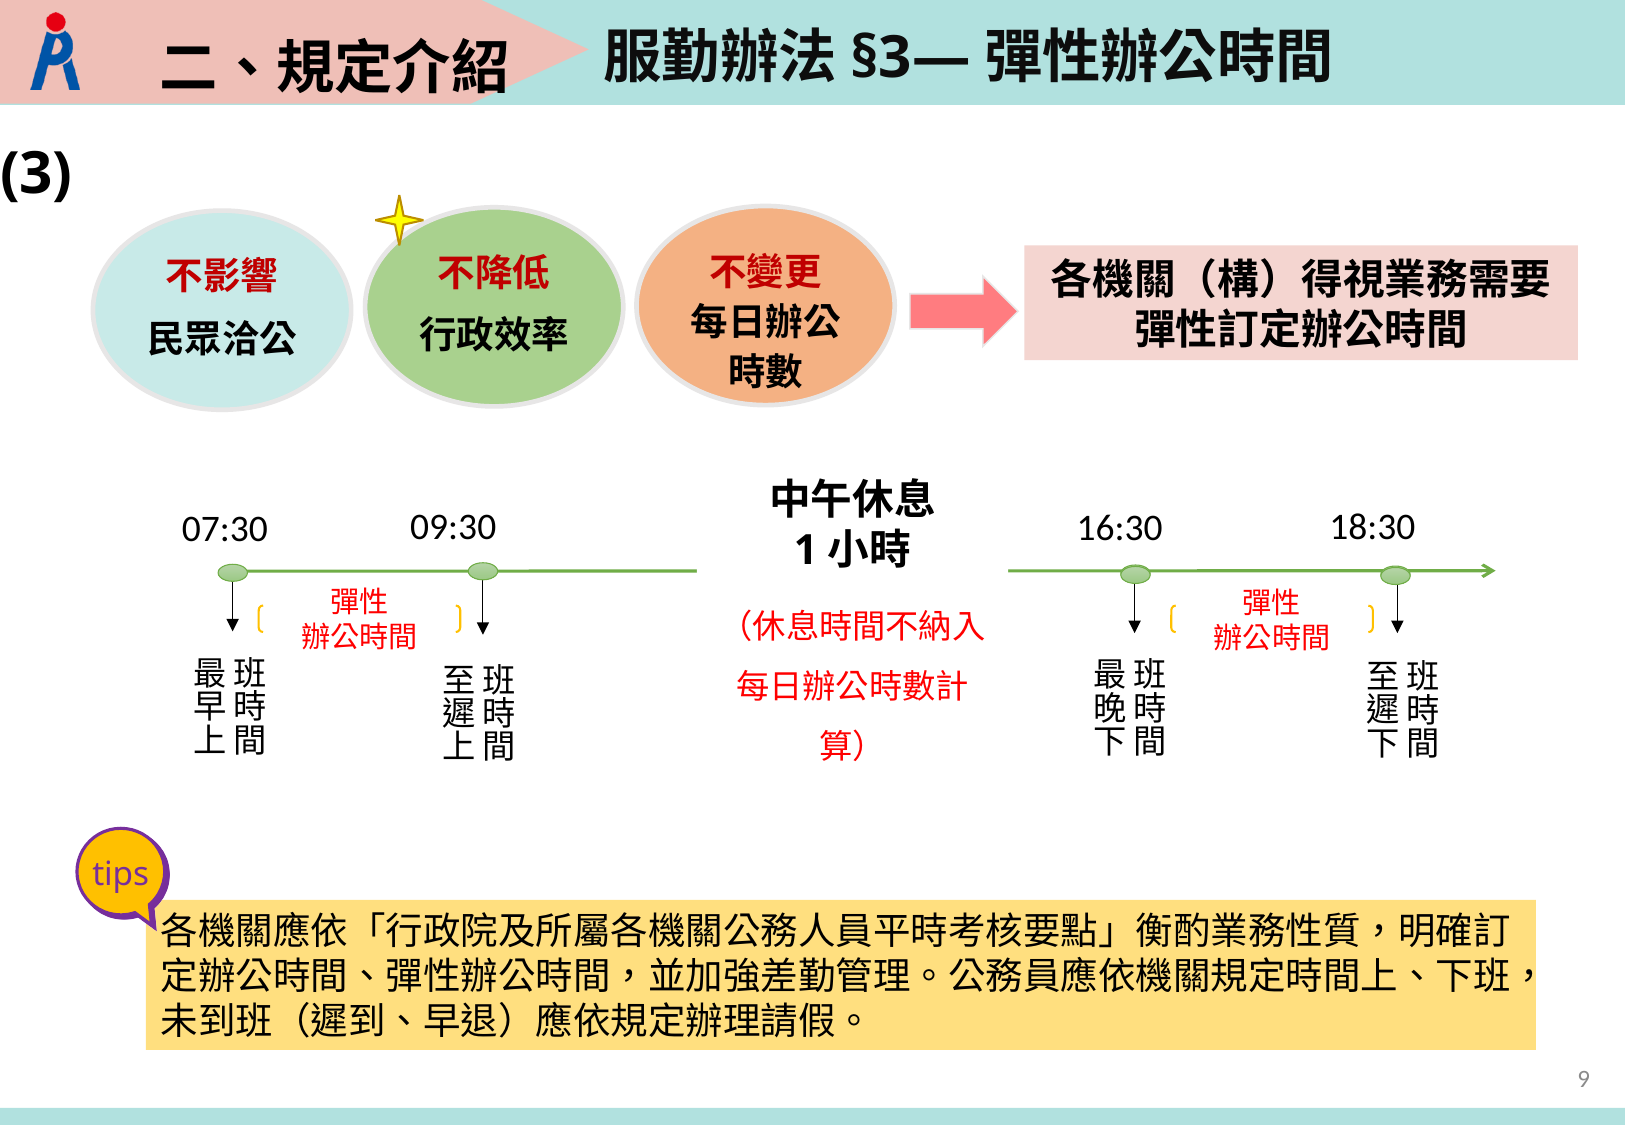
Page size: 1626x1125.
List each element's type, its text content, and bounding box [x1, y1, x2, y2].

text_box 服勤辦法§3—彈性辦公時間 [588, 11, 1454, 97]
text_box [218, 564, 248, 582]
text_box [1120, 564, 1151, 584]
text_box 09:30 [395, 495, 571, 555]
text_box 彈性 辦公時間 [258, 605, 461, 633]
picture [30, 12, 80, 90]
text_box tips [76, 828, 165, 925]
text_box 班時間至遲下 [1338, 644, 1450, 784]
text_box [375, 195, 424, 246]
text_box [0, 1107, 1625, 1125]
text_box 不降低 行政效率 [365, 207, 624, 407]
text_box 各機關（構）得視業務需要 彈性訂定辦公時間 [1024, 245, 1578, 361]
text_box [1380, 566, 1411, 585]
text_box [909, 276, 1019, 347]
text_box 各機關應依「行政院及所屬各機關公務人員平時考核要點」衡酌業務性質，明確訂定辦公時間、彈性辦公時間，並加強差勤管理。公務員應依機關規定時間上、下班，未到班（遲到、早退）應依規定辦理請假。 [145, 899, 1536, 1050]
text_box 班時間最早上 [164, 641, 276, 780]
text_box 班時間最晚下 [1064, 642, 1176, 782]
slide_number <編號> [1239, 1047, 1605, 1108]
text_box 彈性 辦公時間 [1171, 605, 1373, 633]
text_box 16:30 [1061, 495, 1208, 556]
text_box 18:30 [1314, 494, 1460, 555]
text_box 中午休息 1小時 （休息時間不納入每日辦公時數計算） [696, 527, 1009, 710]
text_box 07:30 [167, 496, 342, 556]
text_box 不影響 民眾洽公 [92, 210, 352, 410]
text_box [468, 562, 498, 580]
text_box 不變更 每日辦公時數 [636, 205, 895, 406]
text_box 班時間至遲上 [414, 648, 526, 787]
text_box [0, 0, 1625, 105]
text_box 二、規定介紹(3) [0, 0, 588, 104]
